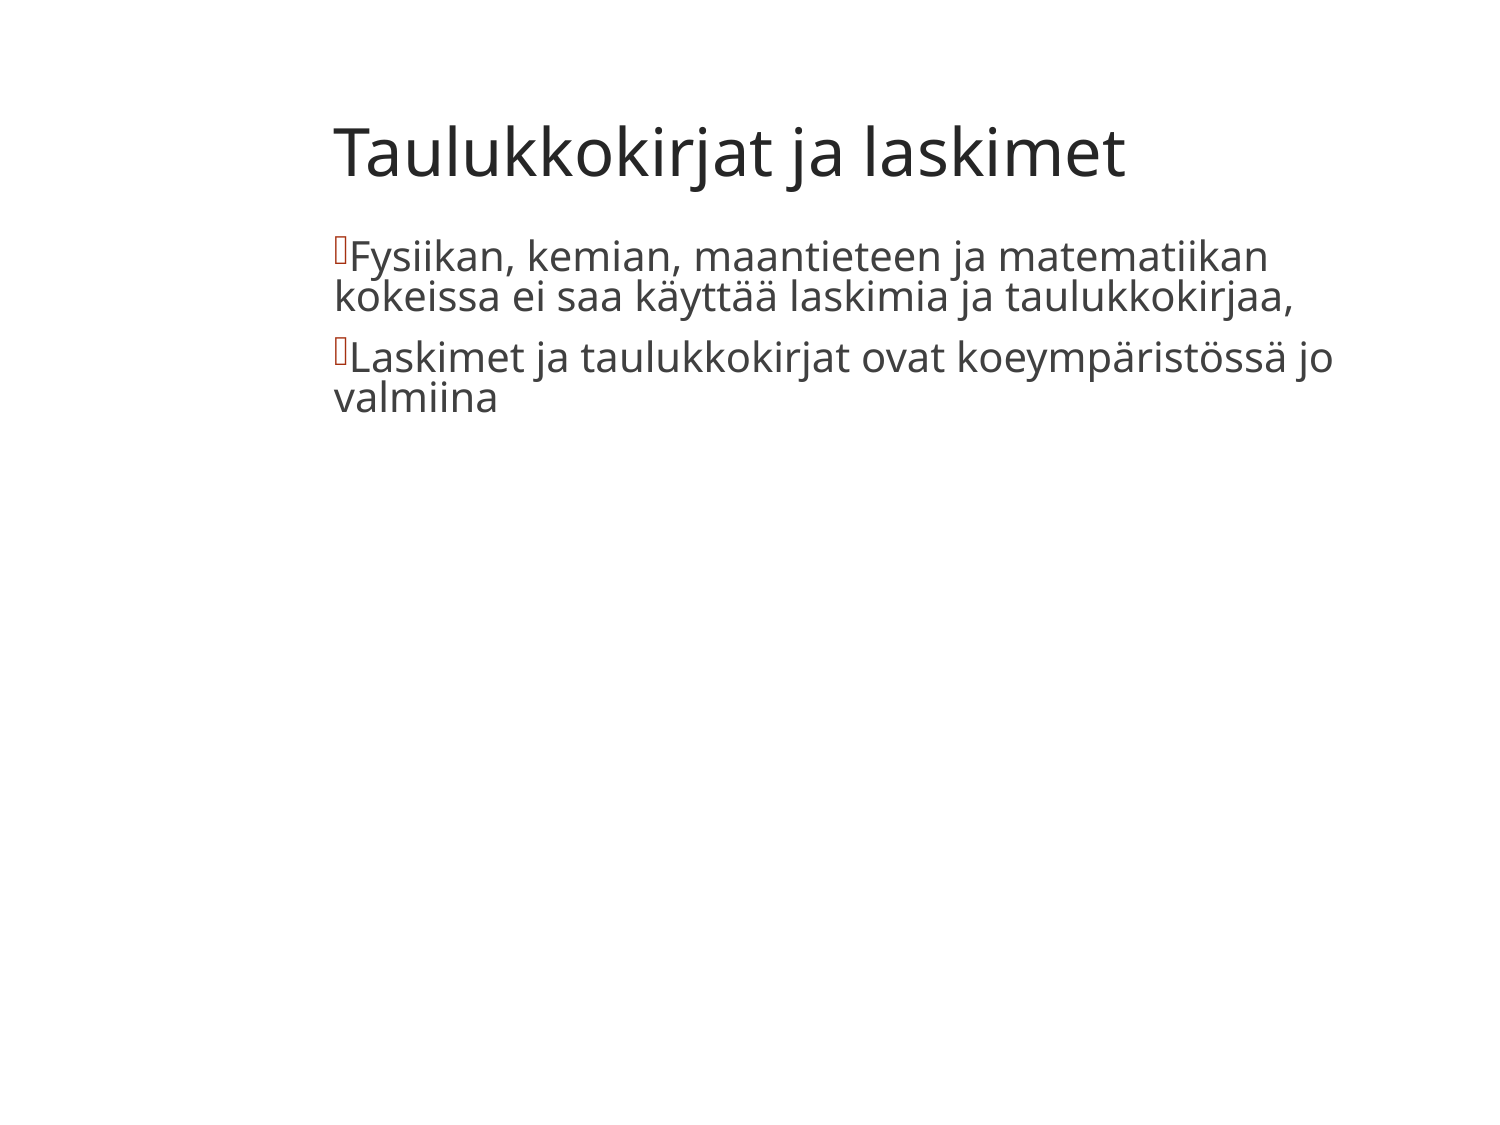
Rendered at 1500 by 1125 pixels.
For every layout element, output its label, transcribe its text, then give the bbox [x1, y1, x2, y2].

list Fysiikan, kemian, maantieteen ja matematiikan kokeissa ei saa käyttää laskimia ja taulukkokirjaa, Laskimet ja taulukkokirjat ovat koeympäristössä jo valmiina [318, 231, 1400, 1094]
title Taulukkokirjat ja laskimet [318, 102, 1400, 231]
